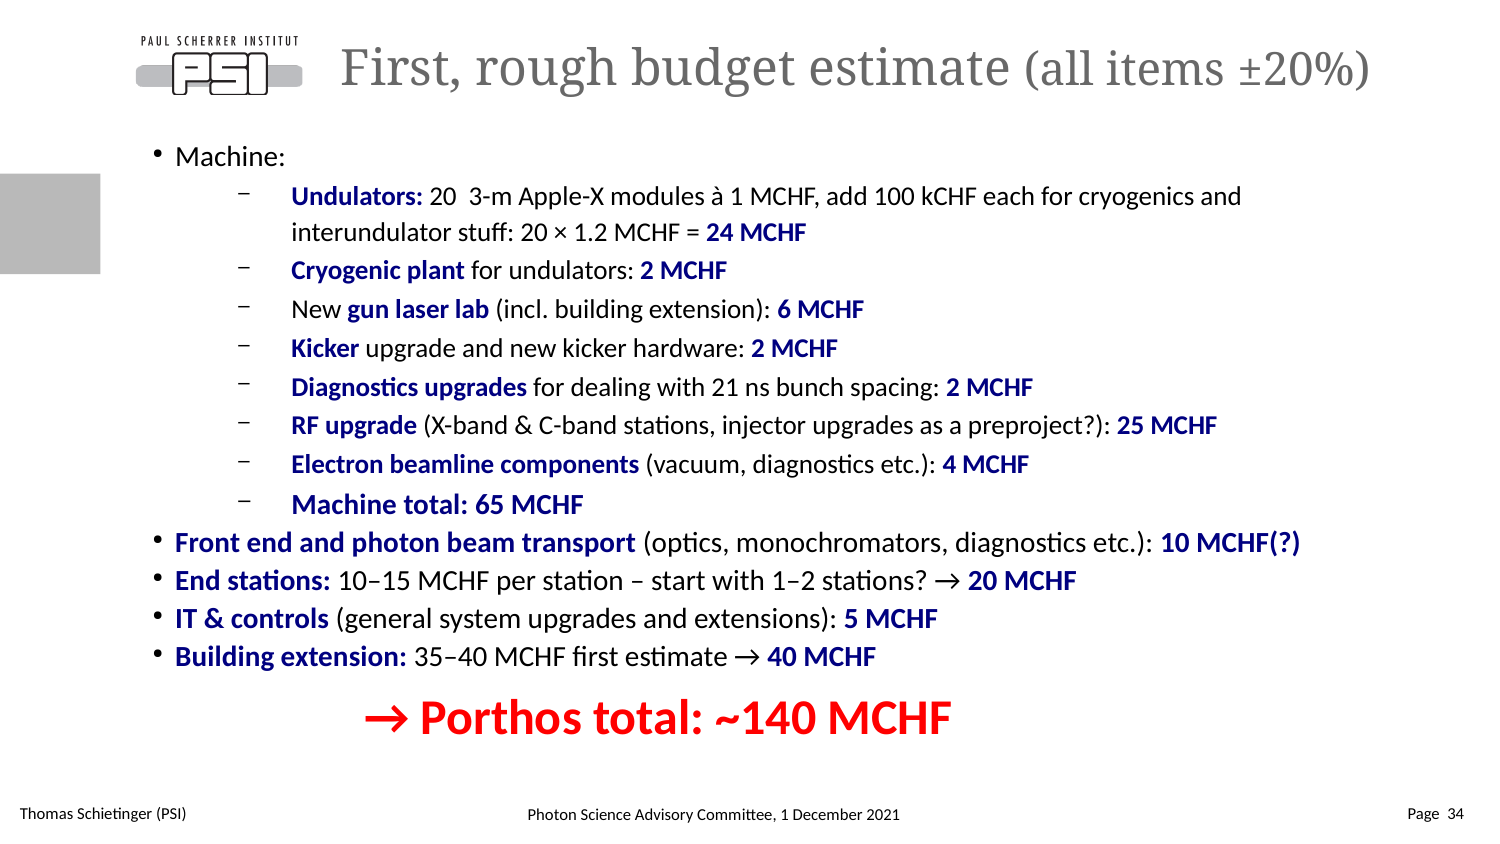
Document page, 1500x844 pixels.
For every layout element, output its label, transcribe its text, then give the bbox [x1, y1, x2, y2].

text_box → Porthos total: ~140 MCHF [349, 689, 1208, 760]
list Machine: Undulators: 20 3-m Apple-X modules à 1 MCHF, add 100 kCHF each for cryogenics and interundulator stuff: 20 × 1.2 MCHF = 24 MCHF Cryogenic plant for undulators: 2 MCHF New gun laser lab (incl. building extension): 6 MCHF Kicker upgrade and new kicker hardware: 2 MCHF Diagnostics upgrades for dealing with 21 ns bunch spacing: 2 MCHF RF upgrade (X-band & C-band stations, injector upgrades as a preproject?): 25 MCHF Electron beamline components (vacuum, diagnostics etc.): 4 MCHF Machine total: 65 MCHF Front end and photon beam transport (optics, monochromators, diagnostics etc.): 10 MCHF(?) End stations: 10–15 MCHF per station – start with 1–2 stations? → 20 MCHF IT & controls (general system upgrades and extensions): 5 MCHF Building extension: 35–40 MCHF first estimate → 40 MCHF [149, 136, 1450, 719]
title First, rough budget estimate (all items ±20%) [340, 35, 1442, 98]
